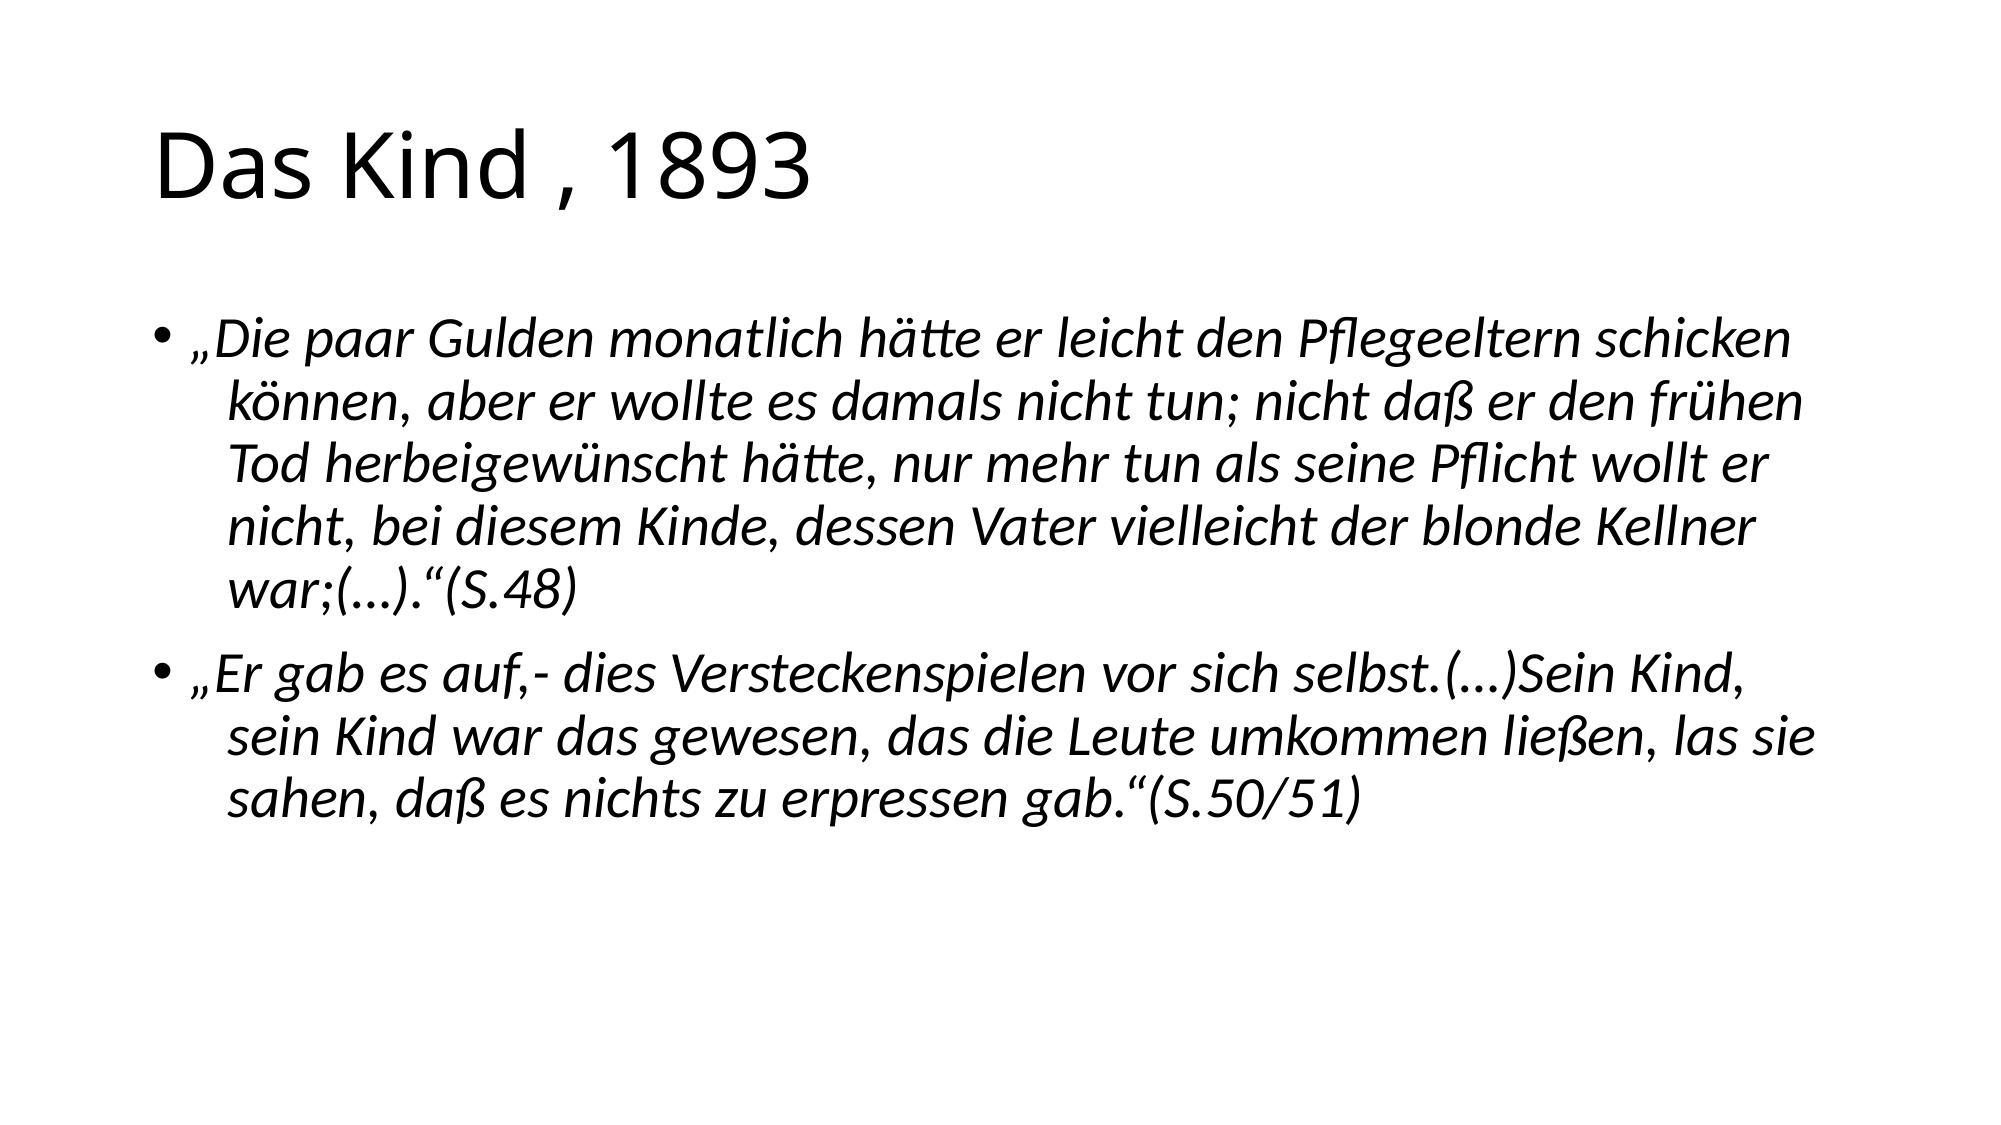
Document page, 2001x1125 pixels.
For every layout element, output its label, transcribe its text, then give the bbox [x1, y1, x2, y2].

list „Die paar Gulden monatlich hätte er leicht den Pflegeeltern schicken können, aber er wollte es damals nicht tun; nicht daß er den frühen Tod herbeigewünscht hätte, nur mehr tun als seine Pflicht wollt er nicht, bei diesem Kinde, dessen Vater vielleicht der blonde Kellner war;(…).“(S.48) „Er gab es auf,- dies Versteckenspielen vor sich selbst.(…)Sein Kind, sein Kind war das gewesen, das die Leute umkommen ließen, las sie sahen, daß es nichts zu erpressen gab.“(S.50/51) [137, 299, 1863, 1014]
title Das Kind , 1893 [137, 59, 1863, 278]
